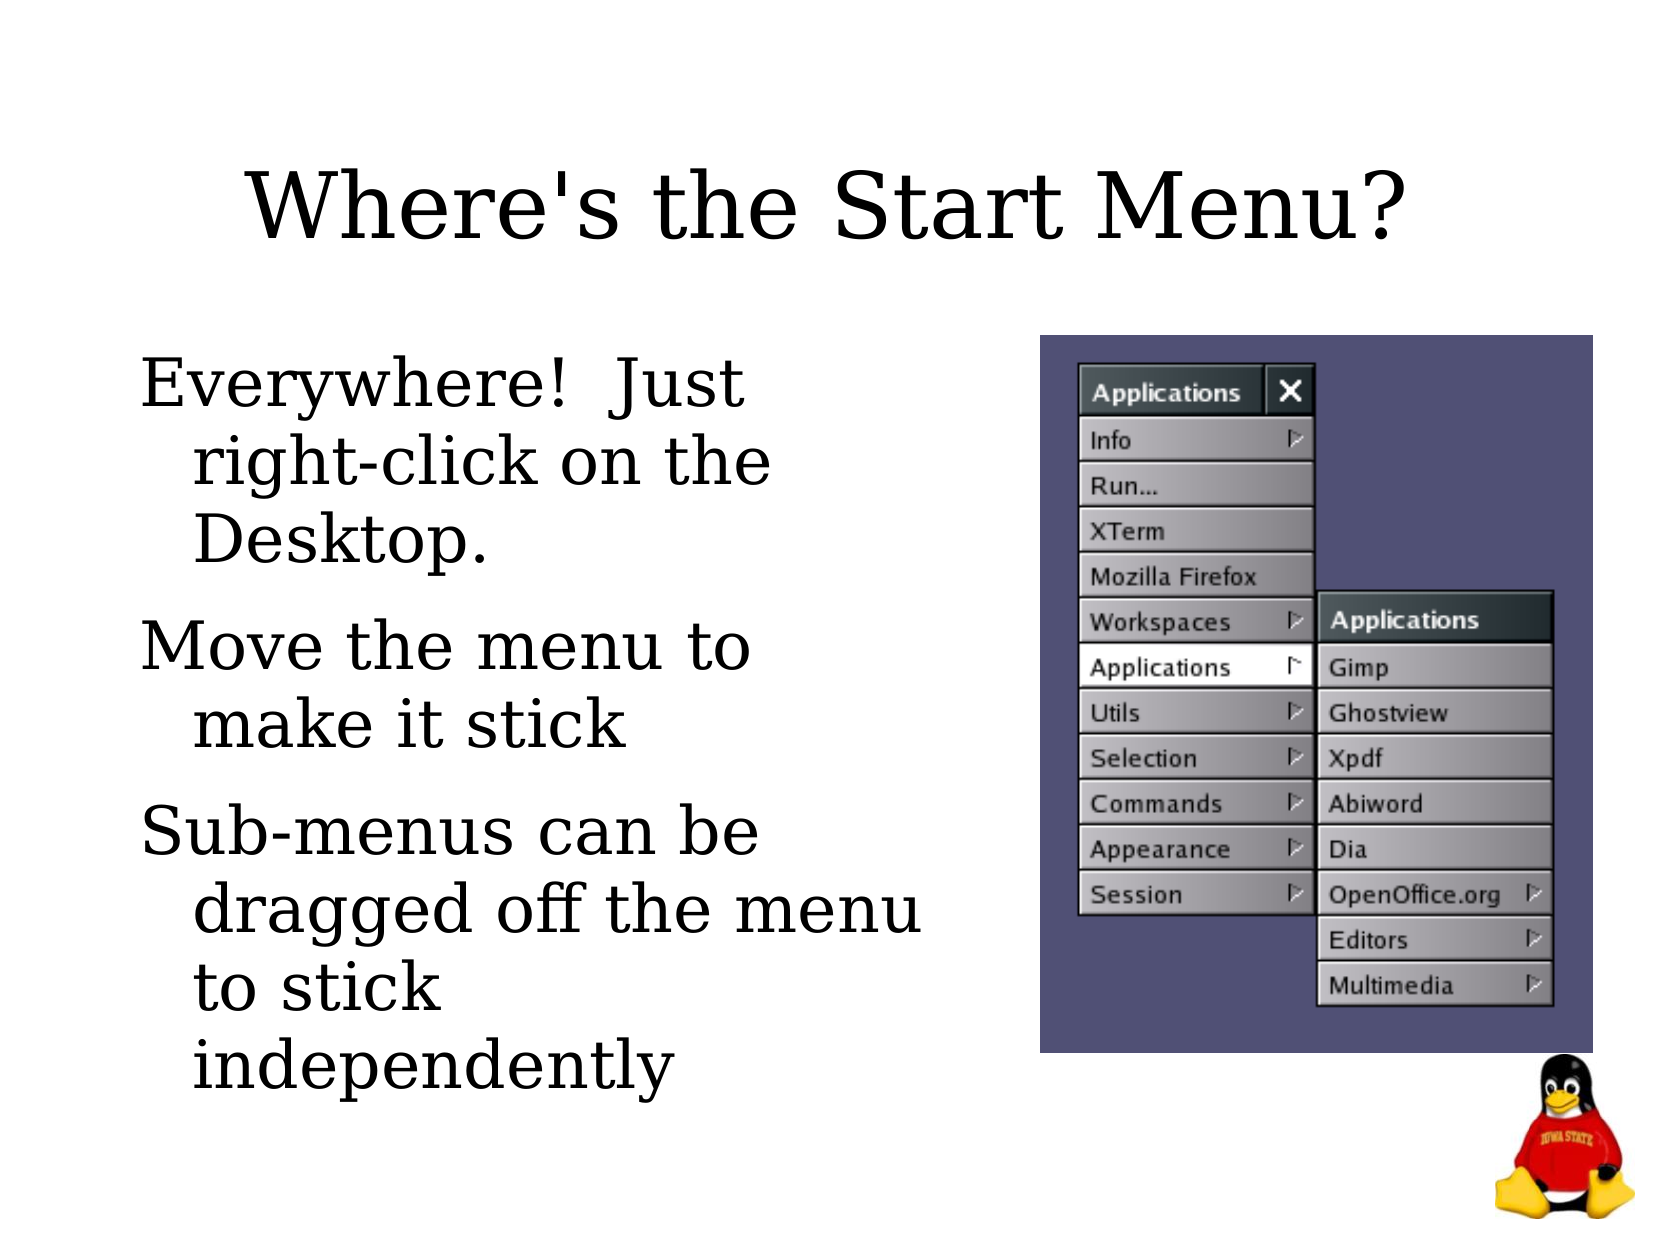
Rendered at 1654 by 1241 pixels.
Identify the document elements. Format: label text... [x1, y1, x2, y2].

picture [1495, 1054, 1635, 1219]
title Where's the Start Menu? [121, 102, 1534, 311]
list Everywhere! Just right-click on the Desktop. Move the menu to make it stick Sub-menus can be dragged off the menu to stick independently [121, 344, 933, 1127]
picture [1040, 335, 1593, 1053]
